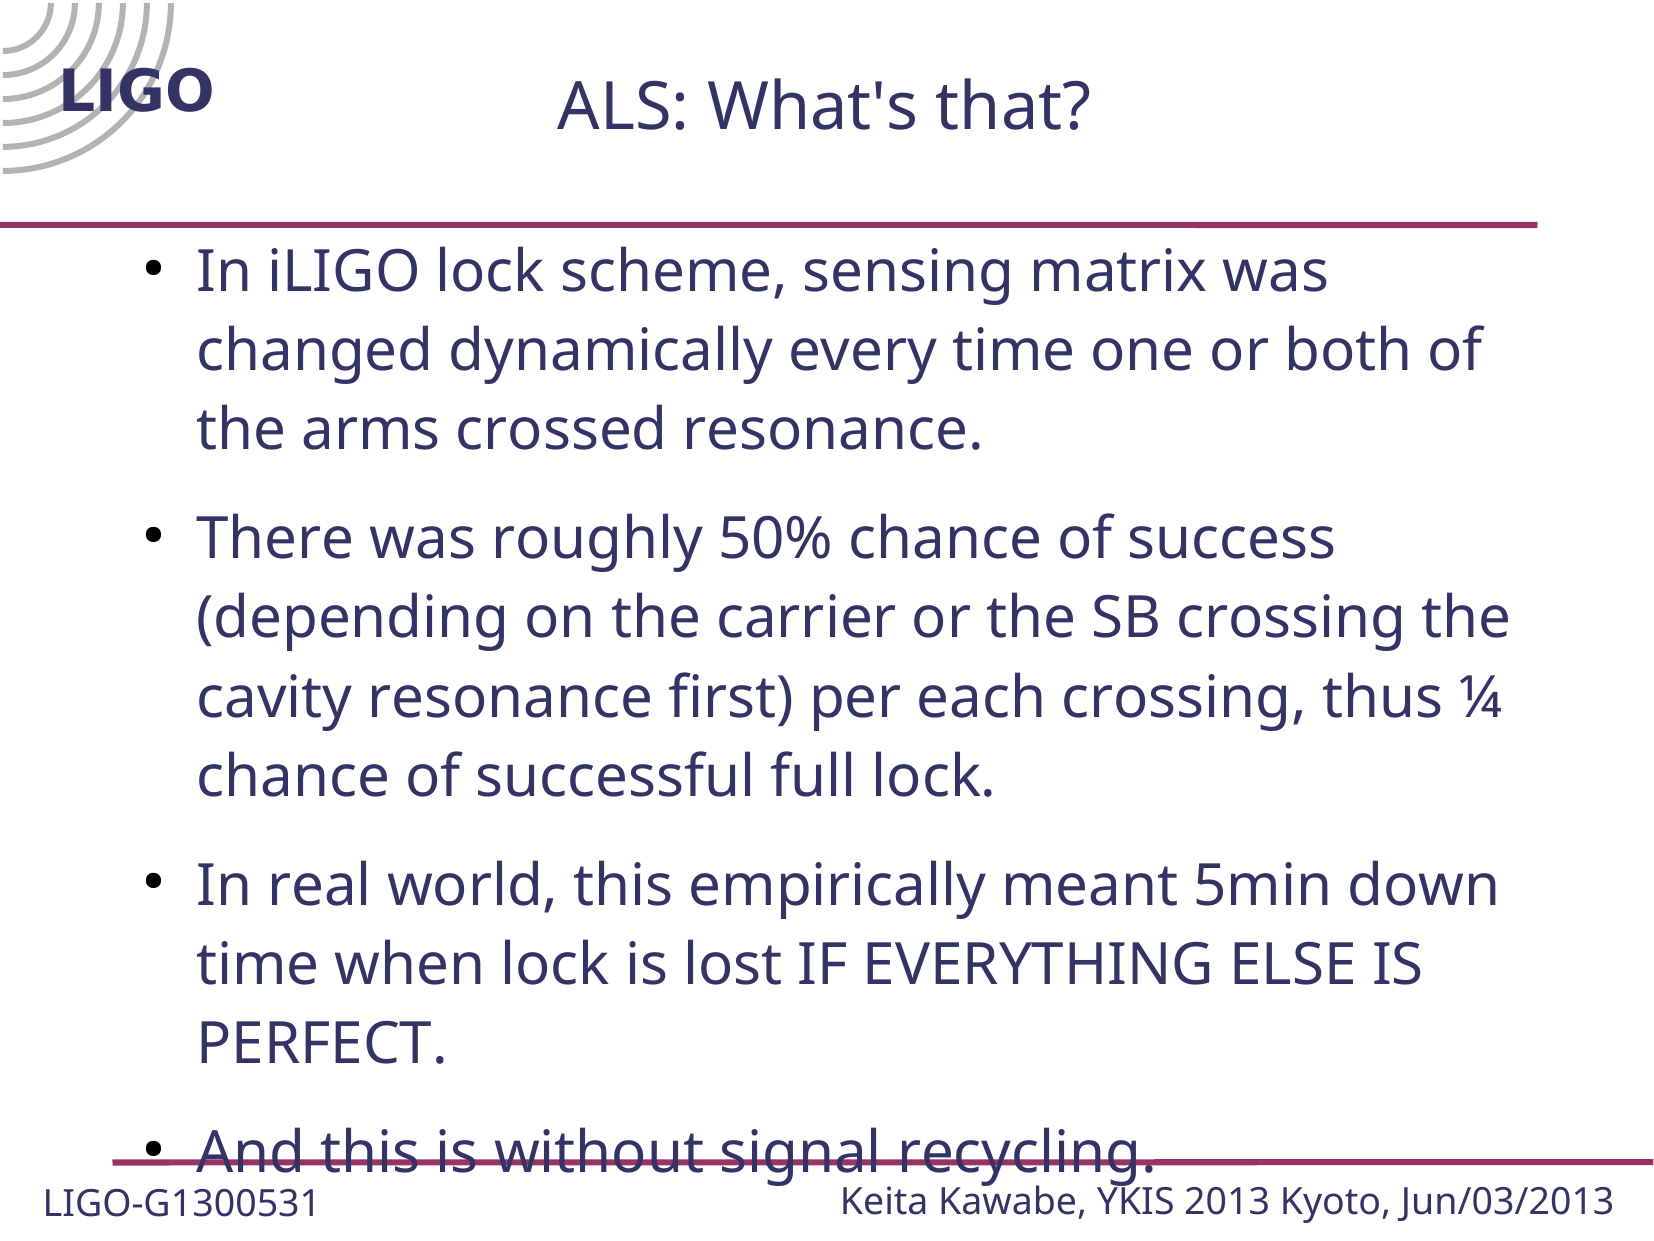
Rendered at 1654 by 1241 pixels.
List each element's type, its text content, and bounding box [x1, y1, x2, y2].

list In iLIGO lock scheme, sensing matrix was changed dynamically every time one or both of the arms crossed resonance. There was roughly 50% chance of success (depending on the carrier or the SB crossing the cavity resonance first) per each crossing, thus ¼ chance of successful full lock. In real world, this empirically meant 5min down time when lock is lost IF EVERYTHING ELSE IS PERFECT. And this is without signal recycling. [125, 229, 1538, 1152]
title ALS: What's that? [187, 0, 1463, 208]
